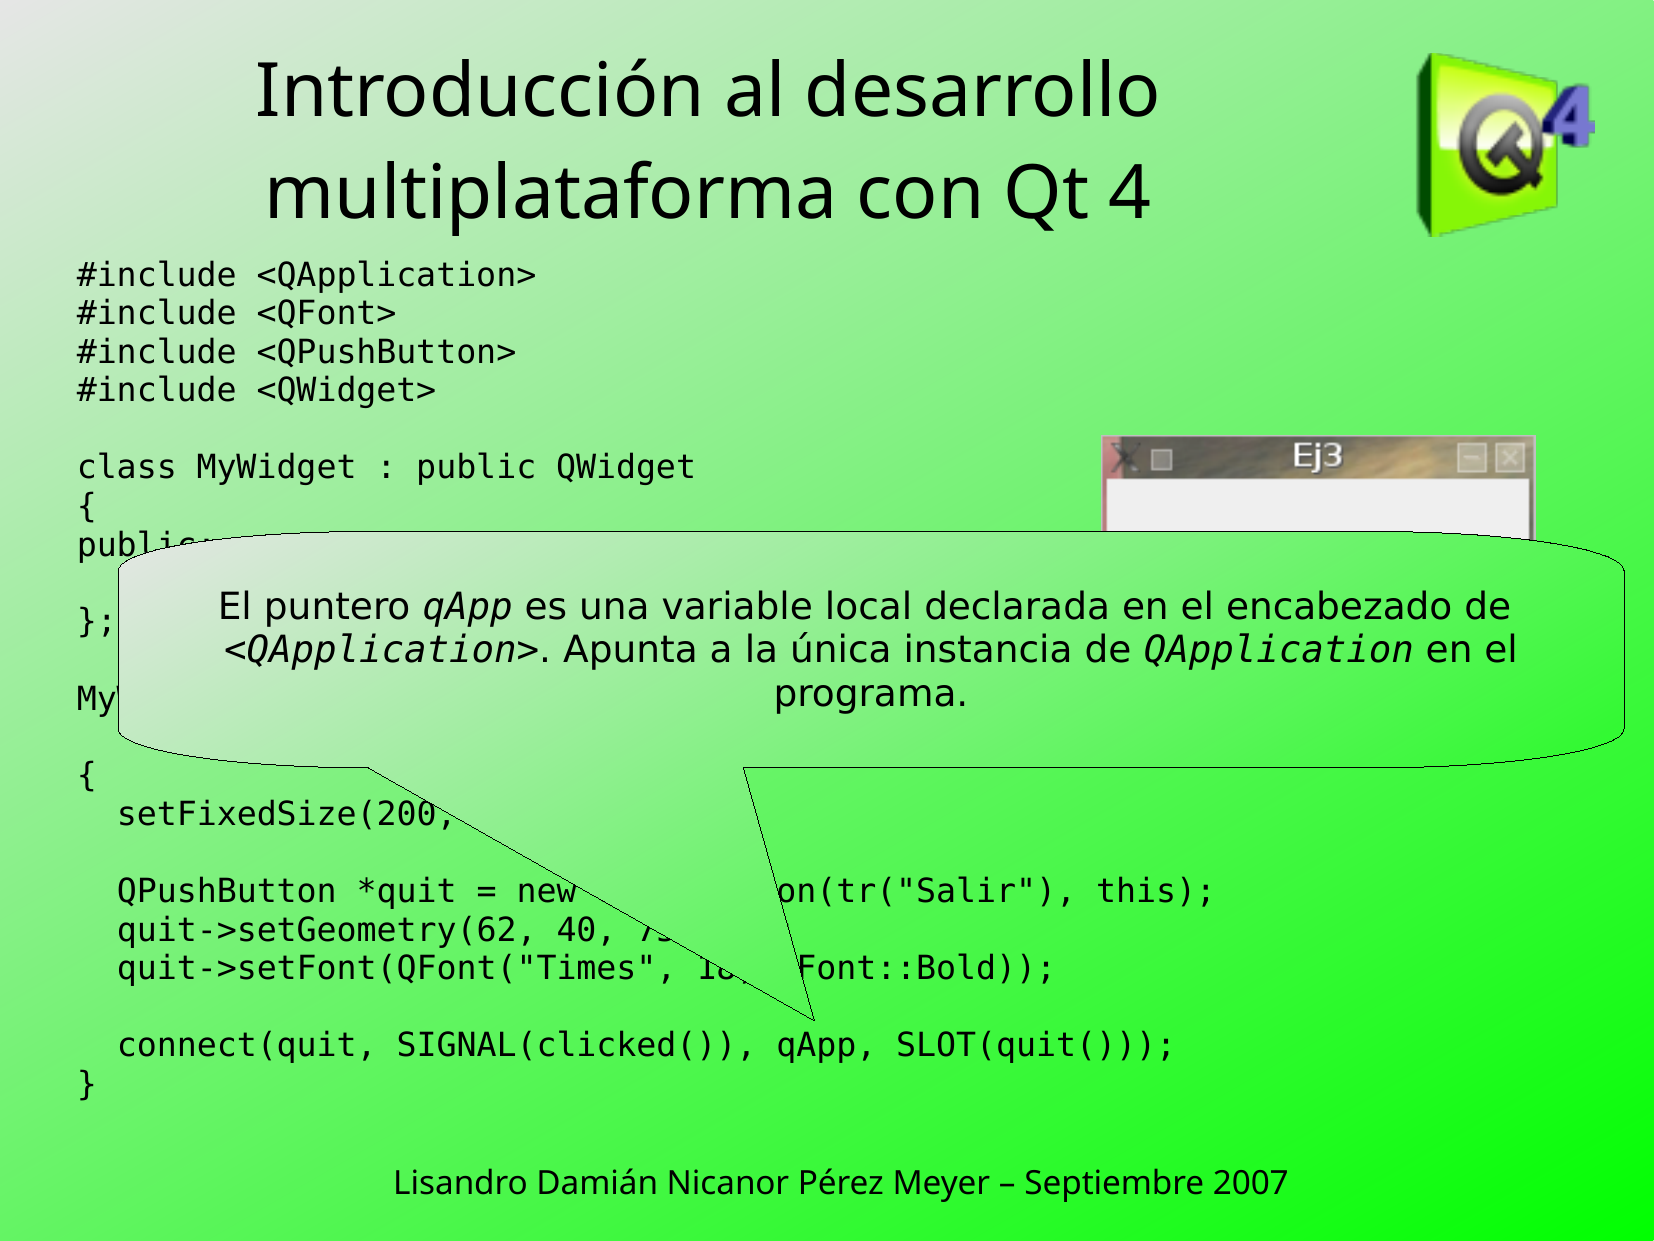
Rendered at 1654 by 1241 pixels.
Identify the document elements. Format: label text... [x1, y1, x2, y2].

subtitle #include <QApplication> #include <QFont> #include <QPushButton> #include <QWidget> class MyWidget : public QWidget { public: MyWidget(QWidget *parent = 0); }; MyWidget::MyWidget(QWidget *parent) : QWidget(parent) { setFixedSize(200, 120); QPushButton *quit = new QPushButton(tr("Salir"), this); quit->setGeometry(62, 40, 75, 30); quit->setFont(QFont("Times", 18, QFont::Bold)); connect(quit, SIGNAL(clicked()), qApp, SLOT(quit())); } [76, 255, 1565, 1103]
text_box El puntero qApp es una variable local declarada en el encabezado de <QApplication>. Apunta a la única instancia de QApplication en el programa. [118, 531, 1625, 1021]
text_box Lisandro Damián Nicanor Pérez Meyer – Septiembre 2007 [88, 1151, 1595, 1213]
title Introducción al desarrollo multiplataforma con Qt 4 [147, 11, 1270, 255]
picture [1412, 53, 1595, 237]
